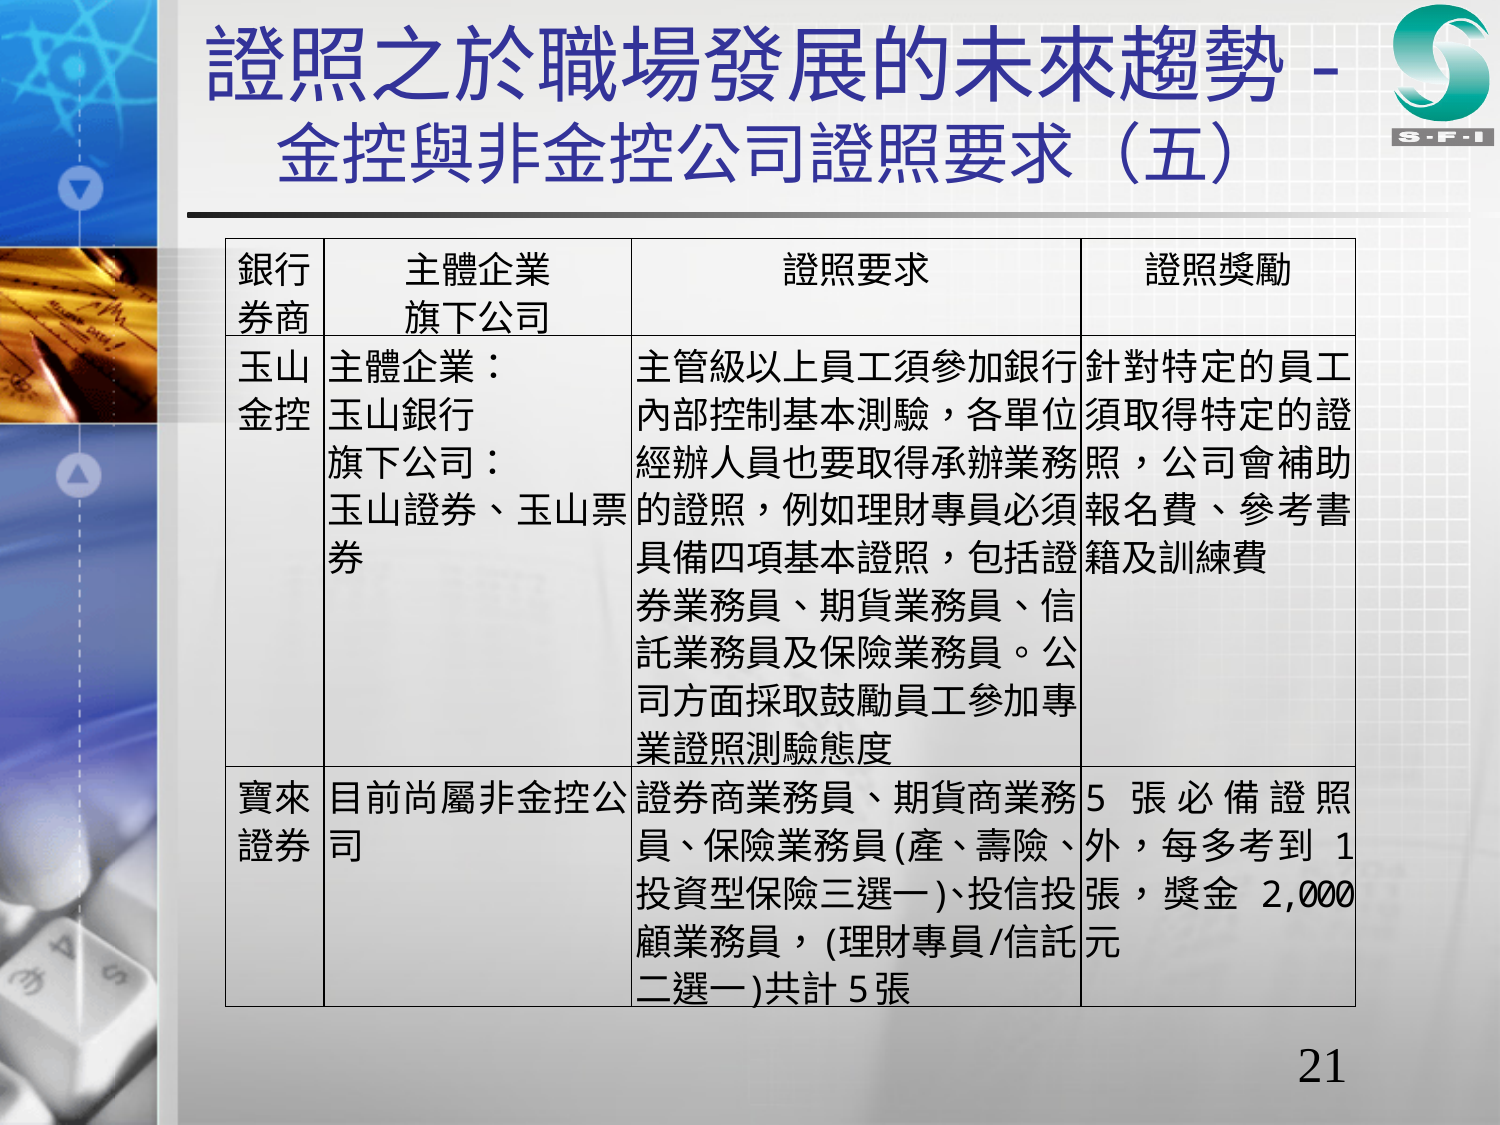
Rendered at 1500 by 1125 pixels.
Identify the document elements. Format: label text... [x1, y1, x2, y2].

picture [0, 0, 1500, 1125]
title 證照之於職場發展的未來趨勢- 金控與非金控公司證照要求（五） [188, 101, 1363, 201]
chart [225, 237, 1370, 1125]
